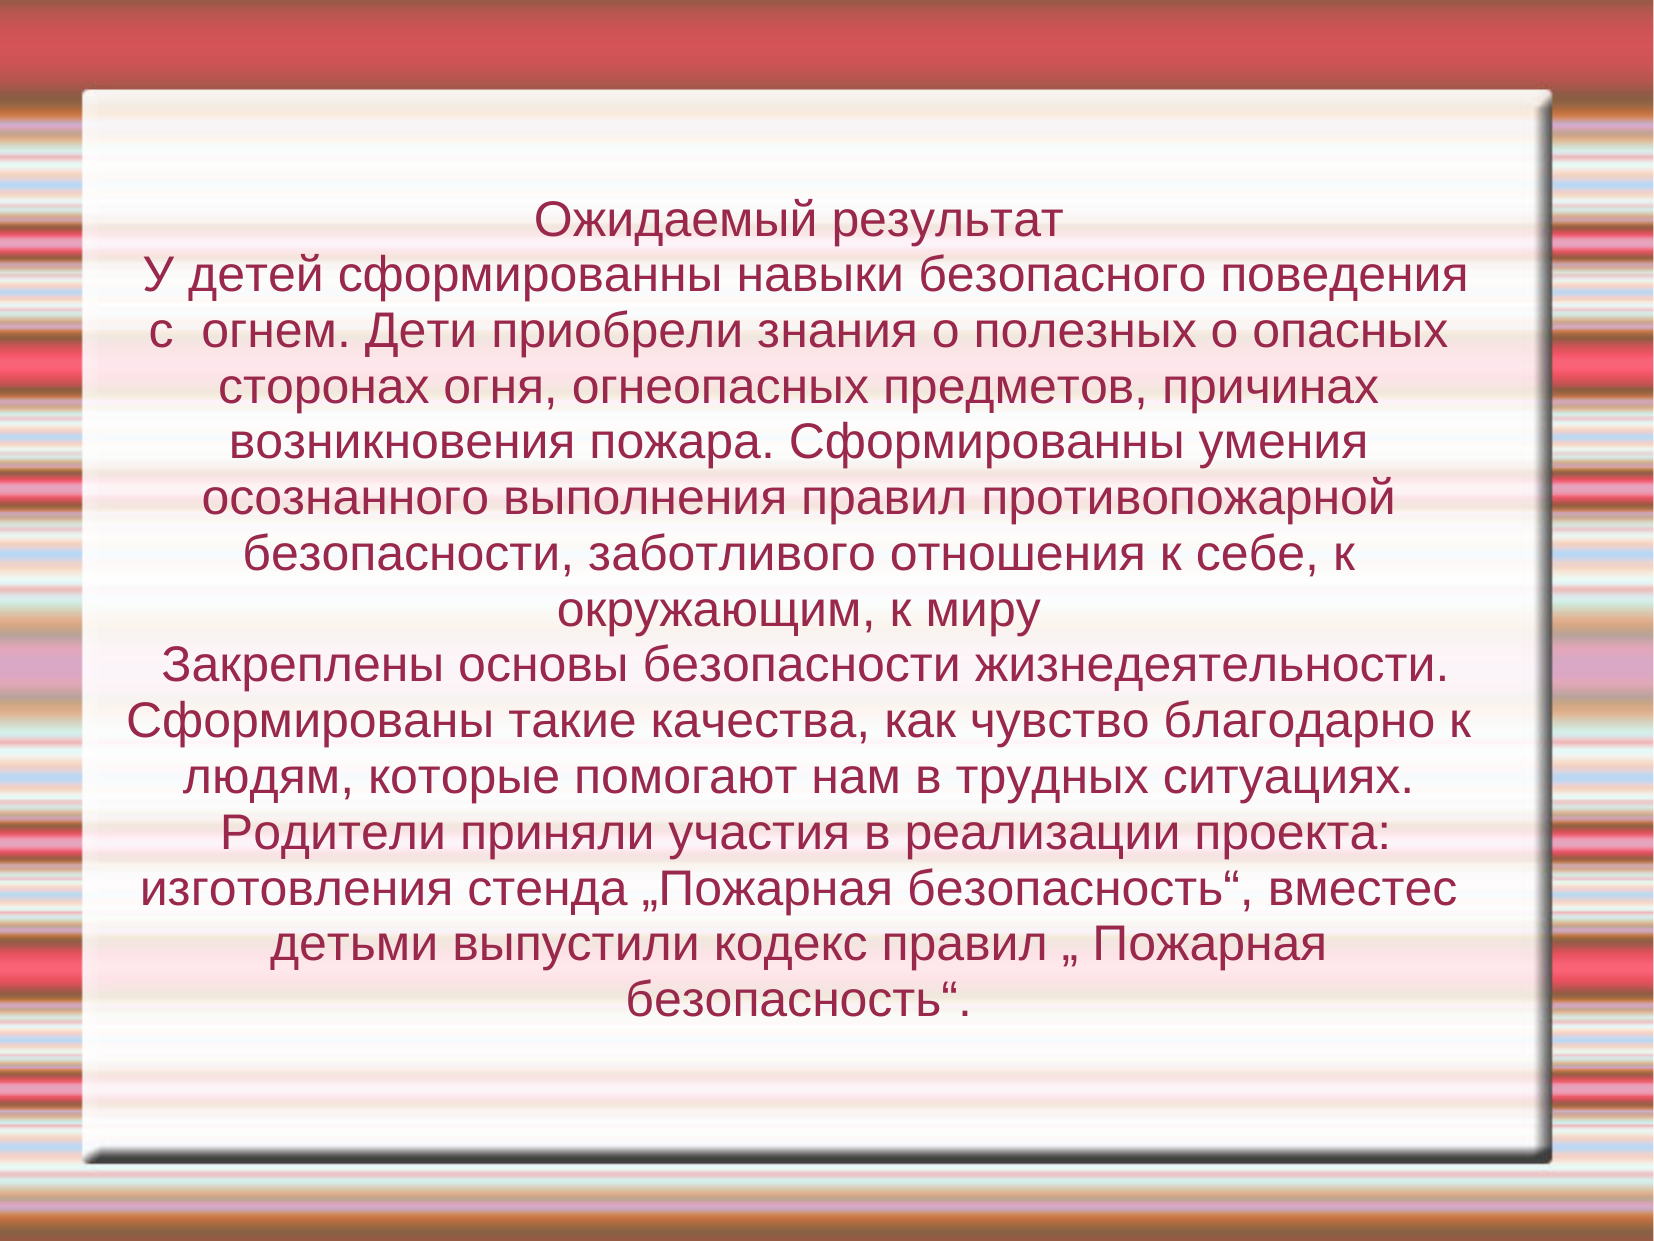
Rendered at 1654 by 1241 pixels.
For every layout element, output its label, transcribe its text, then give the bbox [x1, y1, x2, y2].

title Ожидаемый результат У детей сформированны навыки безопасного поведения с огнем. Дети приобрели знания о полезных о опасных сторонах огня, огнеопасных предметов, причинах возникновения пожара. Сформированны умения осознанного выполнения правил противопожарной безопасности, заботливого отношения к себе, к окружающим, к миру Закреплены основы безопасности жизнедеятельности. Сформированы такие качества, как чувство благодарно к людям, которые помогают нам в трудных ситуациях. Родители приняли участия в реализации проекта: изготовления стенда „Пожарная безопасность“, вместес детьми выпустили кодекс правил „ Пожарная безопасность“. [121, 147, 1477, 1071]
picture [0, 0, 1654, 1241]
